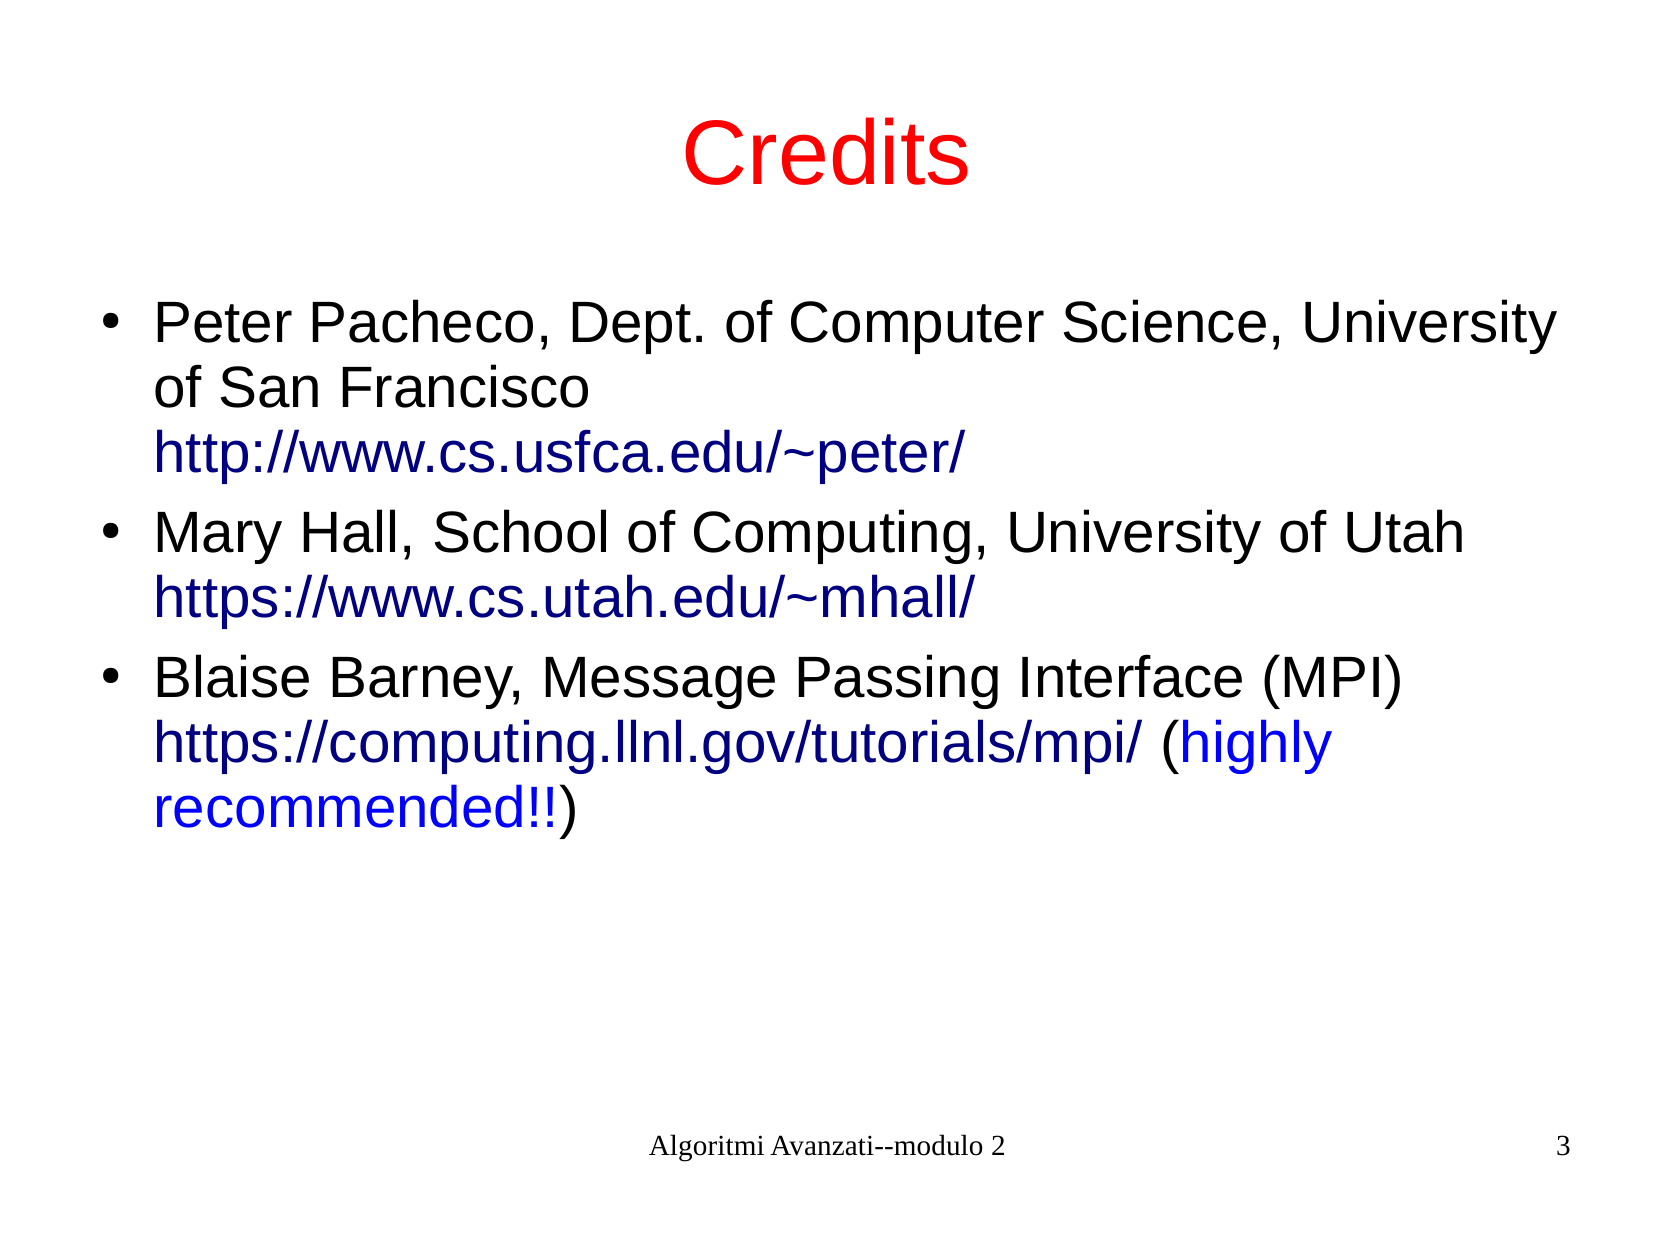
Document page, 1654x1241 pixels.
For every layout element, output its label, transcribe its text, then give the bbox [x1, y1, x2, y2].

list Peter Pacheco, Dept. of Computer Science, University of San Francisco http://www.cs.usfca.edu/~peter/ Mary Hall, School of Computing, University of Utah https://www.cs.utah.edu/~mhall/ Blaise Barney, Message Passing Interface (MPI) https://computing.llnl.gov/tutorials/mpi/ (highly recommended!!) [82, 290, 1571, 1109]
title Credits [82, 49, 1571, 257]
